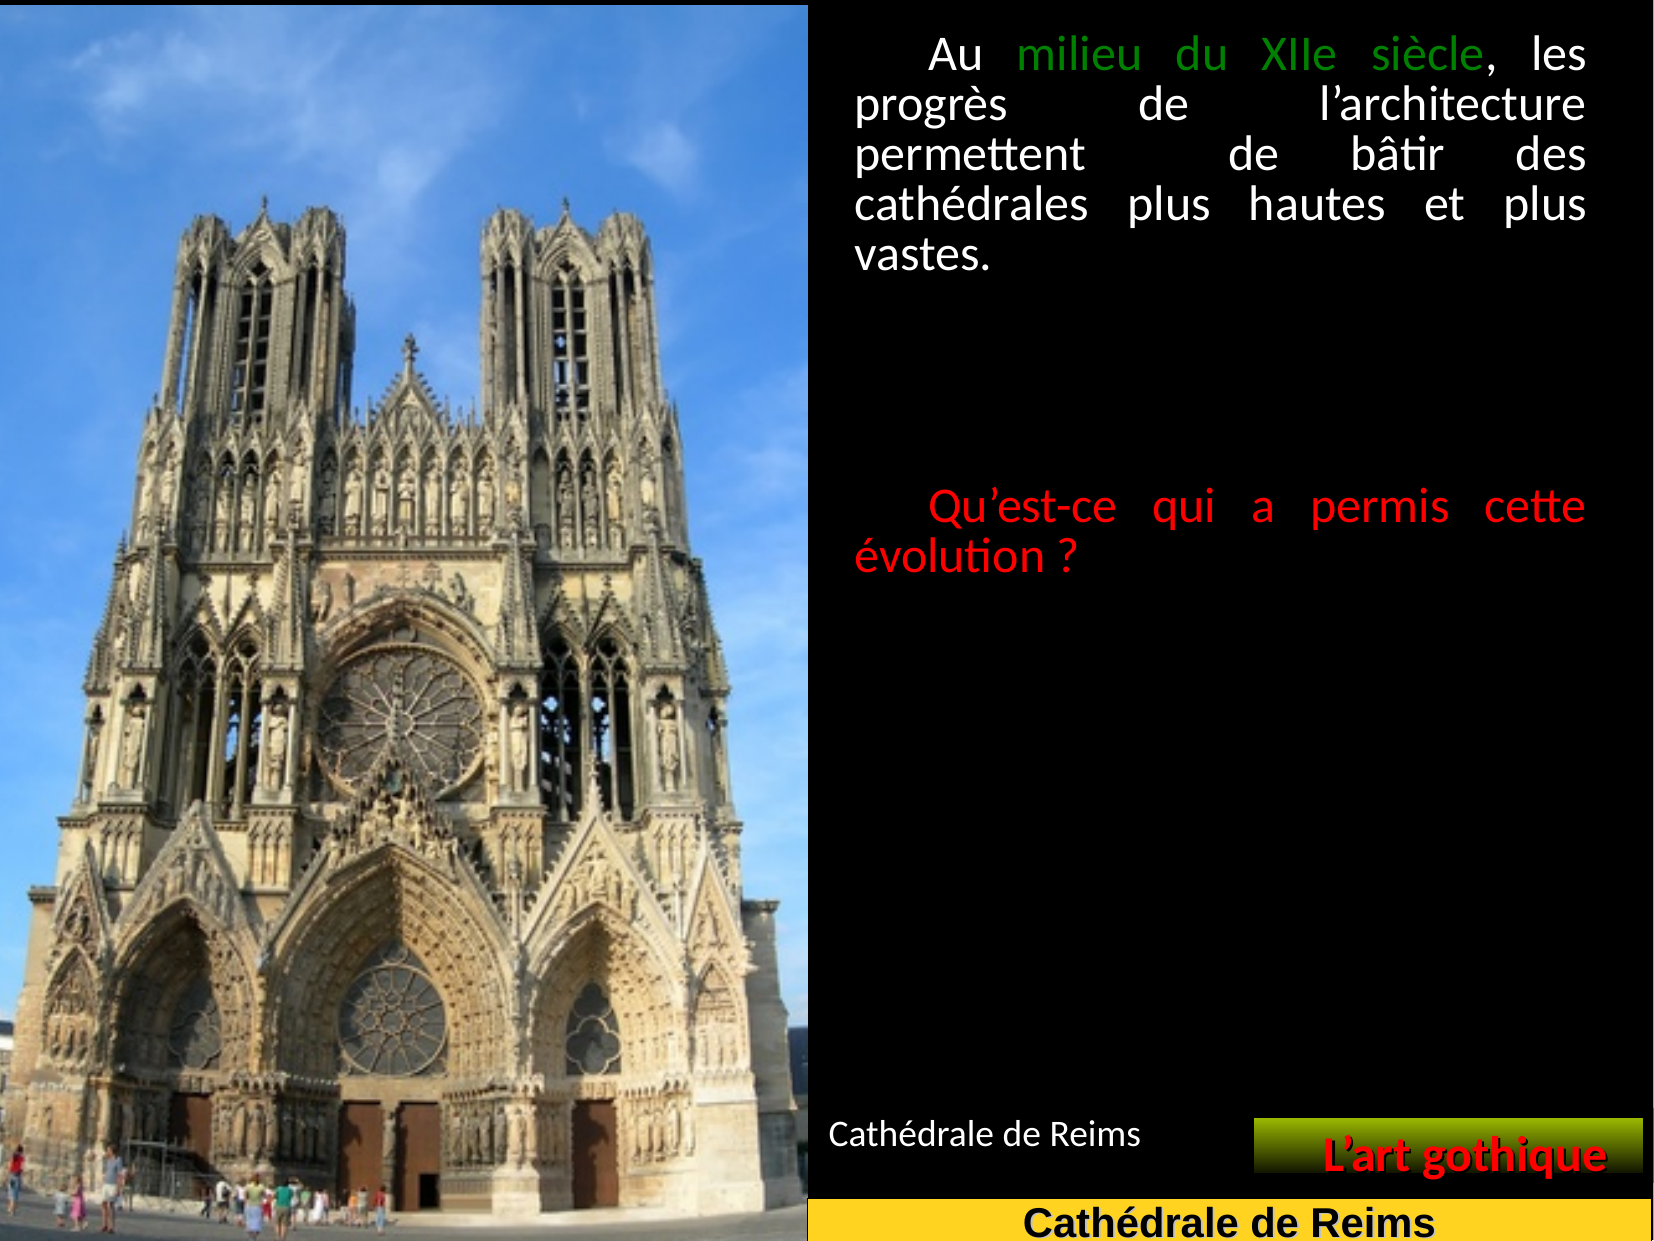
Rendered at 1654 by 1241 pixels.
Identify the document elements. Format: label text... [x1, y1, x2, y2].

text_box Qu’est-ce qui a permis cette évolution ? [839, 477, 1602, 629]
text_box Cathédrale de Reims [813, 1110, 1228, 1178]
picture [0, 5, 808, 1241]
text_box Cathédrale de Reims [807, 1198, 1652, 1241]
text_box Au milieu du XIIe siècle, les progrès de l’architecture permettent de bâtir des cathédrales plus hautes et plus vastes. [839, 25, 1602, 377]
text_box L’art gothique [1248, 1111, 1649, 1179]
